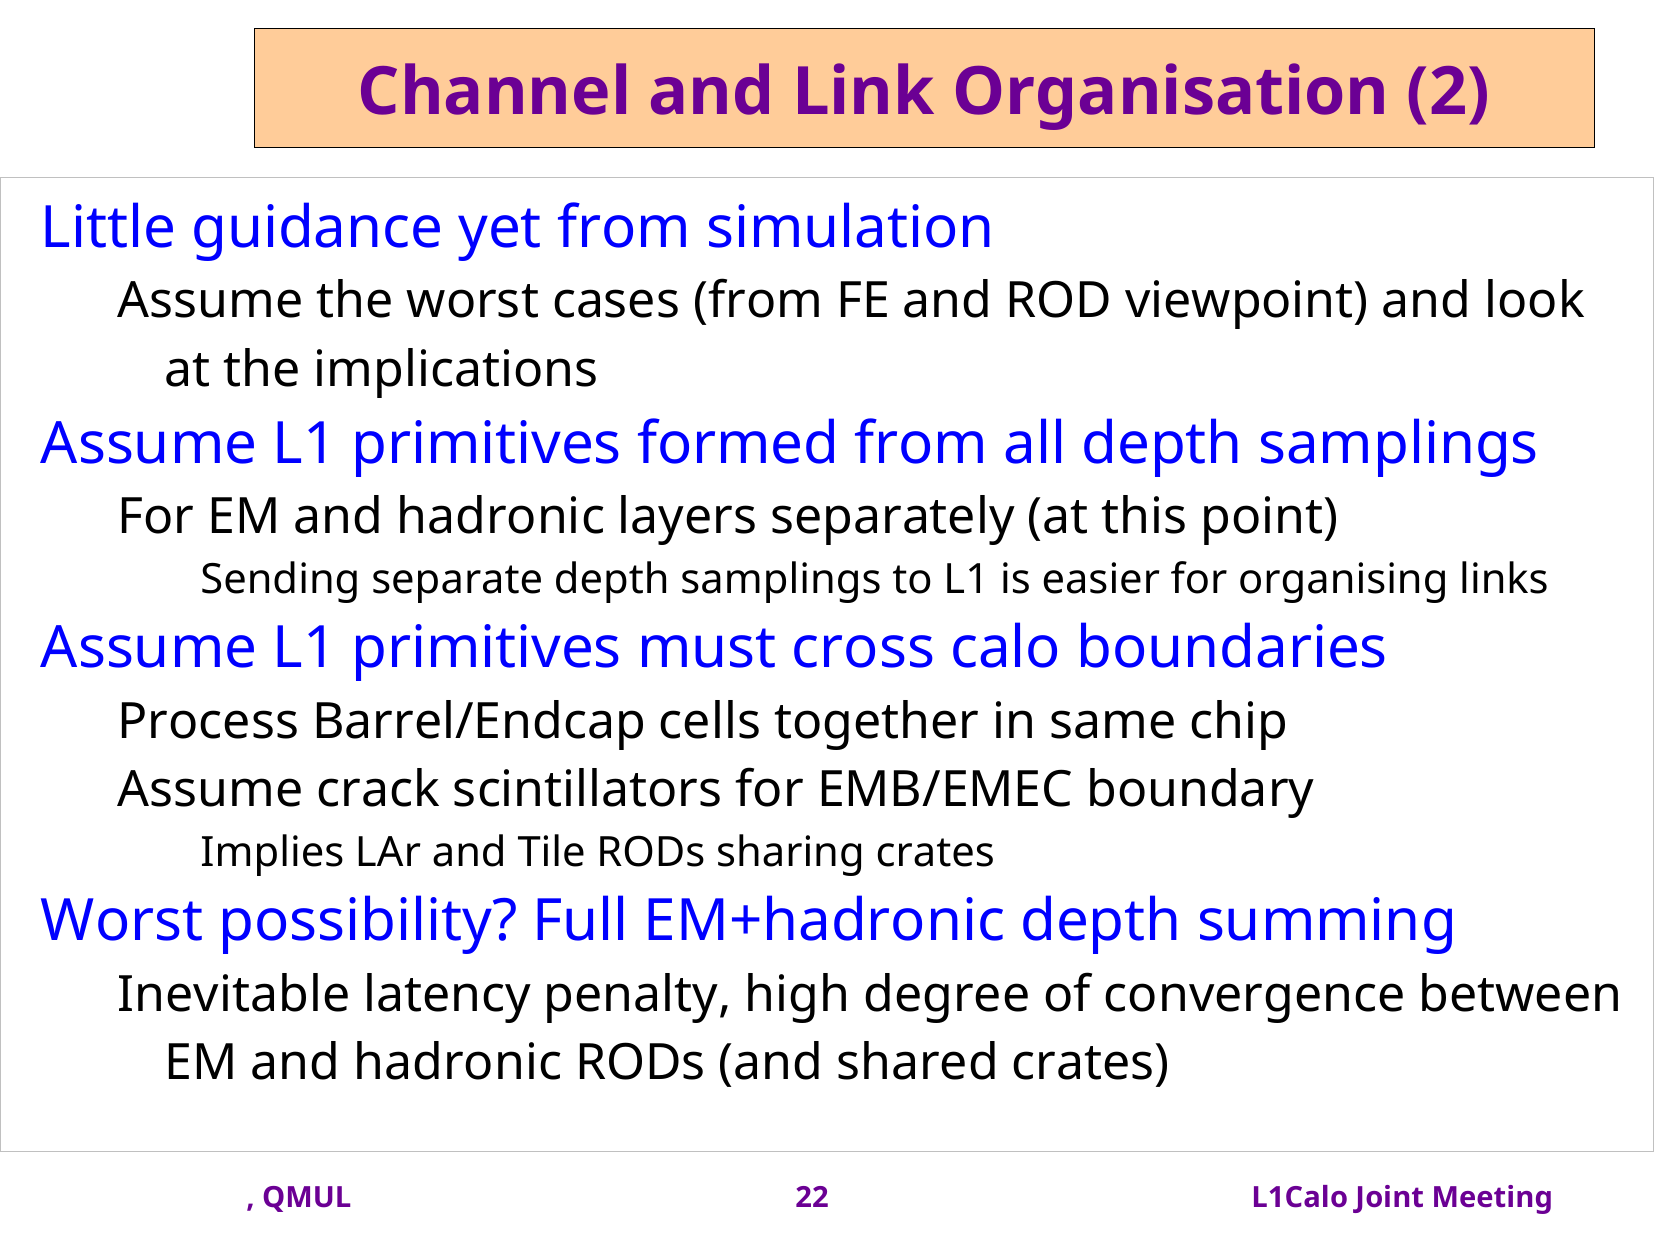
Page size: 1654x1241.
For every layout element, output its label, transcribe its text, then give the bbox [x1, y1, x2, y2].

list Little guidance yet from simulation Assume the worst cases (from FE and ROD viewpoint) and look at the implications Assume L1 primitives formed from all depth samplings For EM and hadronic layers separately (at this point) Sending separate depth samplings to L1 is easier for organising links Assume L1 primitives must cross calo boundaries Process Barrel/Endcap cells together in same chip Assume crack scintillators for EMB/EMEC boundary Implies LAr and Tile RODs sharing crates Worst possibility? Full EM+hadronic depth summing Inevitable latency penalty, high degree of convergence between EM and hadronic RODs (and shared crates) [23, 185, 1624, 1114]
title Channel and Link Organisation (2) [254, 28, 1595, 148]
